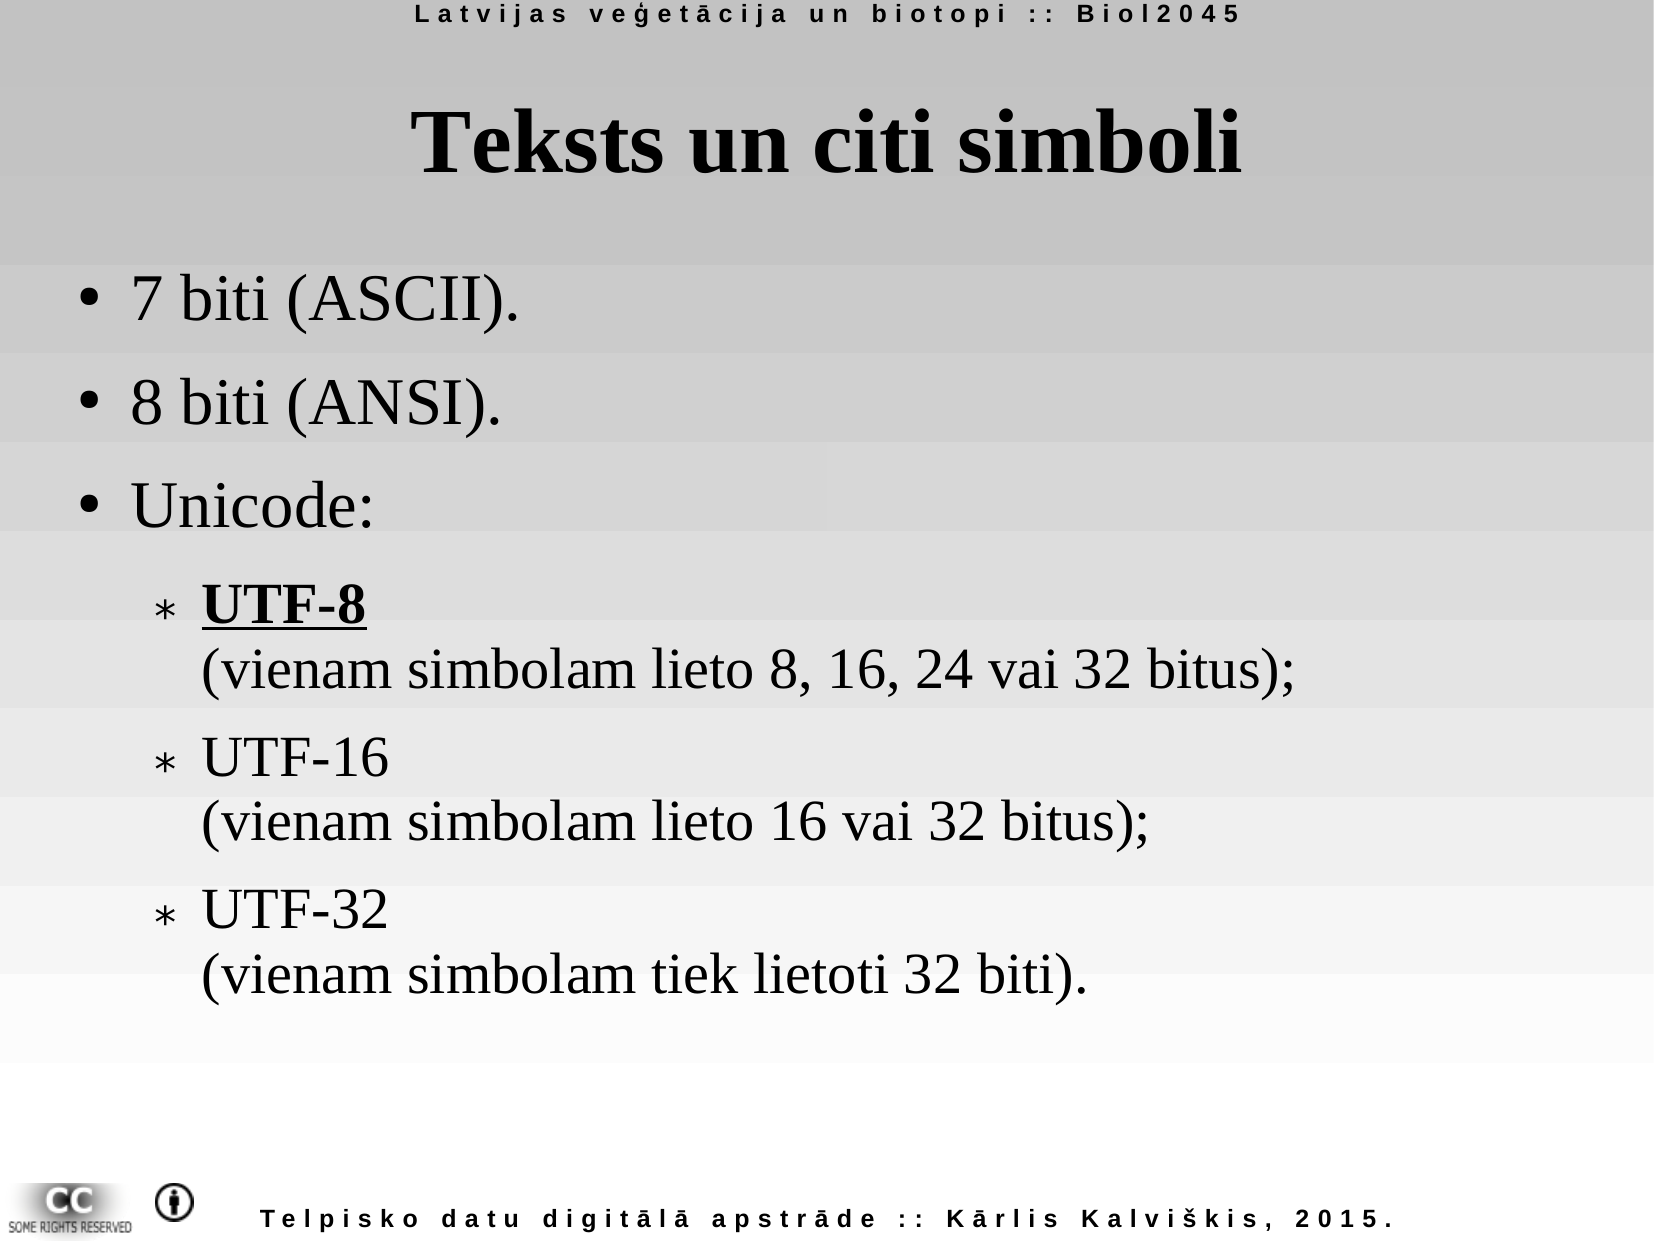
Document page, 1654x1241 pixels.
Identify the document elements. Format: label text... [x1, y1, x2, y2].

title Teksts un citi simboli [59, 37, 1596, 246]
list 7 biti (ASCII). 8 biti (ANSI). Unicode: UTF-8 (vienam simbolam lieto 8, 16, 24 vai 32 bitus); UTF-16 (vienam simbolam lieto 16 vai 32 bitus); UTF-32 (vienam simbolam tiek lietoti 32 biti). [59, 261, 1596, 1175]
picture [0, 0, 1654, 1241]
